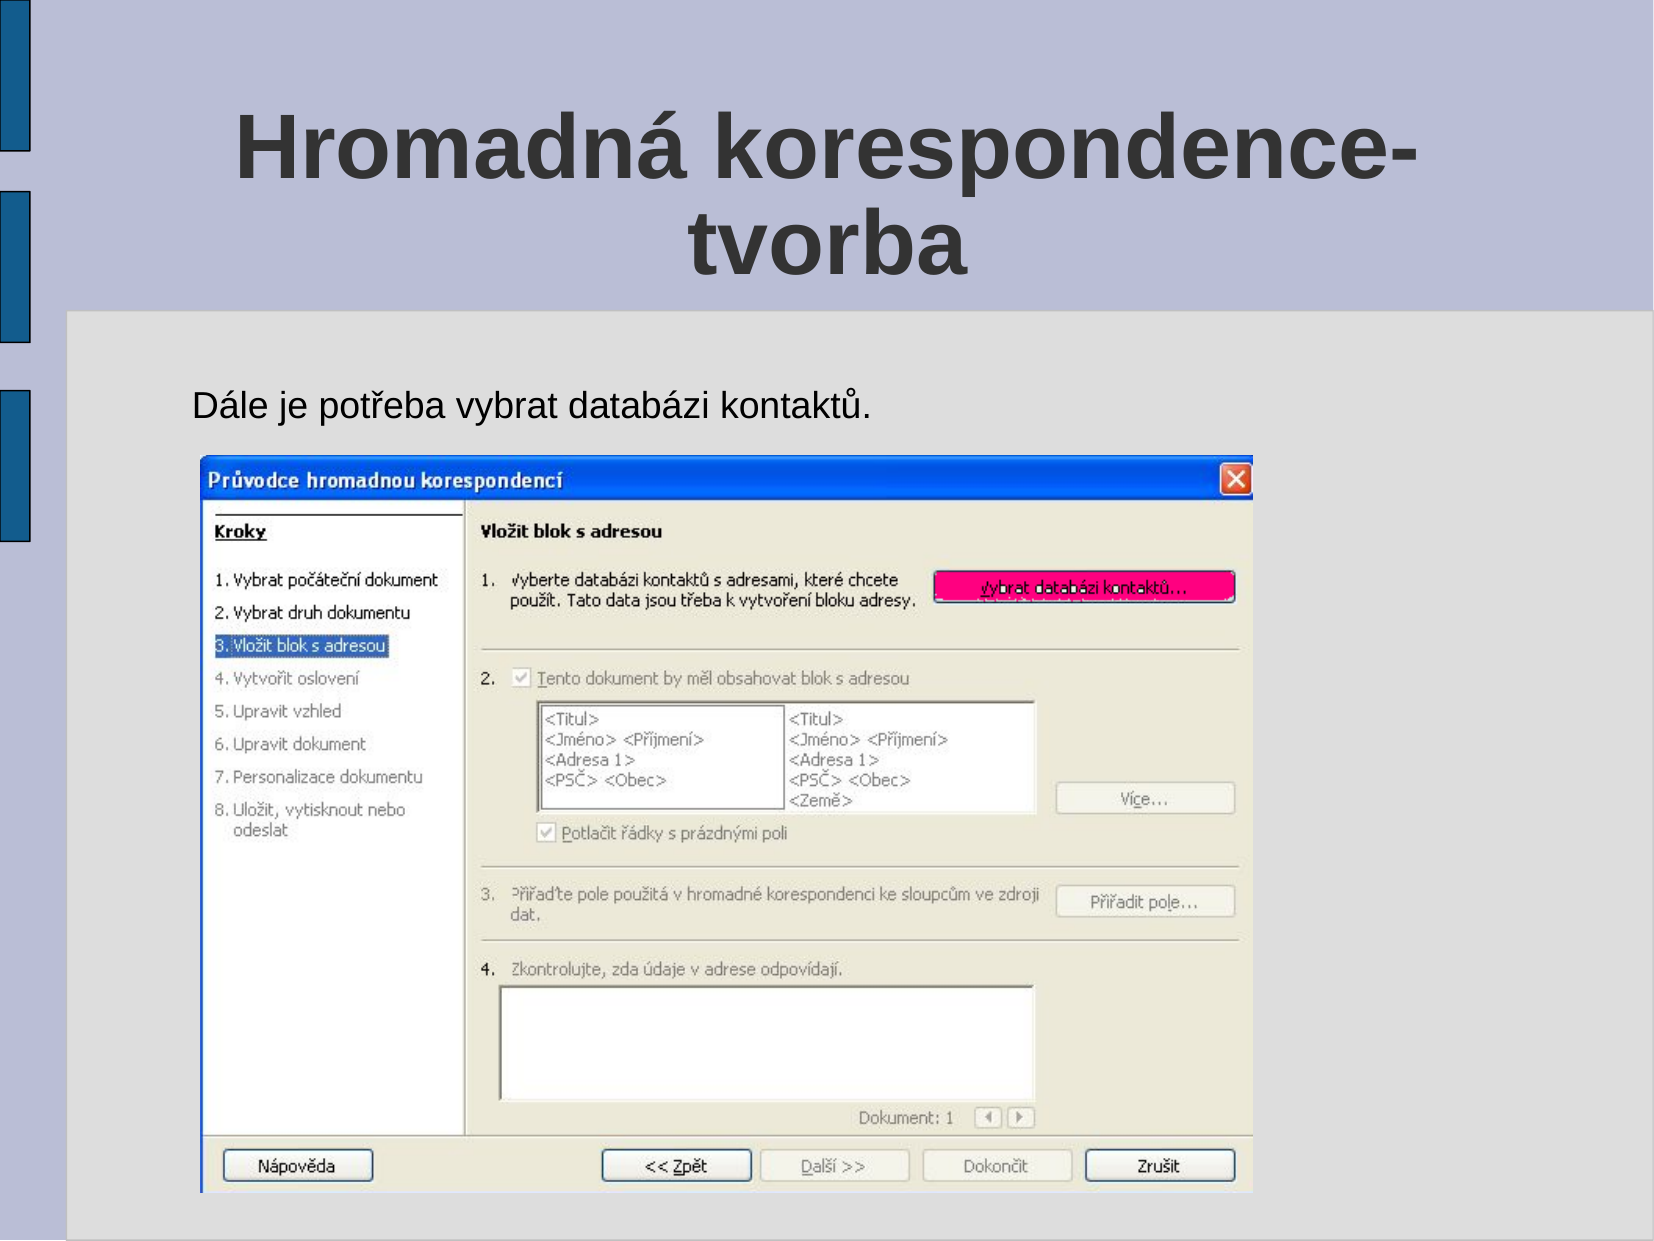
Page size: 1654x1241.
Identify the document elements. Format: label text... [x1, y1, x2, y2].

title Hromadná korespondence- tvorba [121, 89, 1534, 301]
text_box Dále je potřeba vybrat databázi kontaktů. [177, 377, 910, 435]
picture [200, 455, 1253, 1193]
